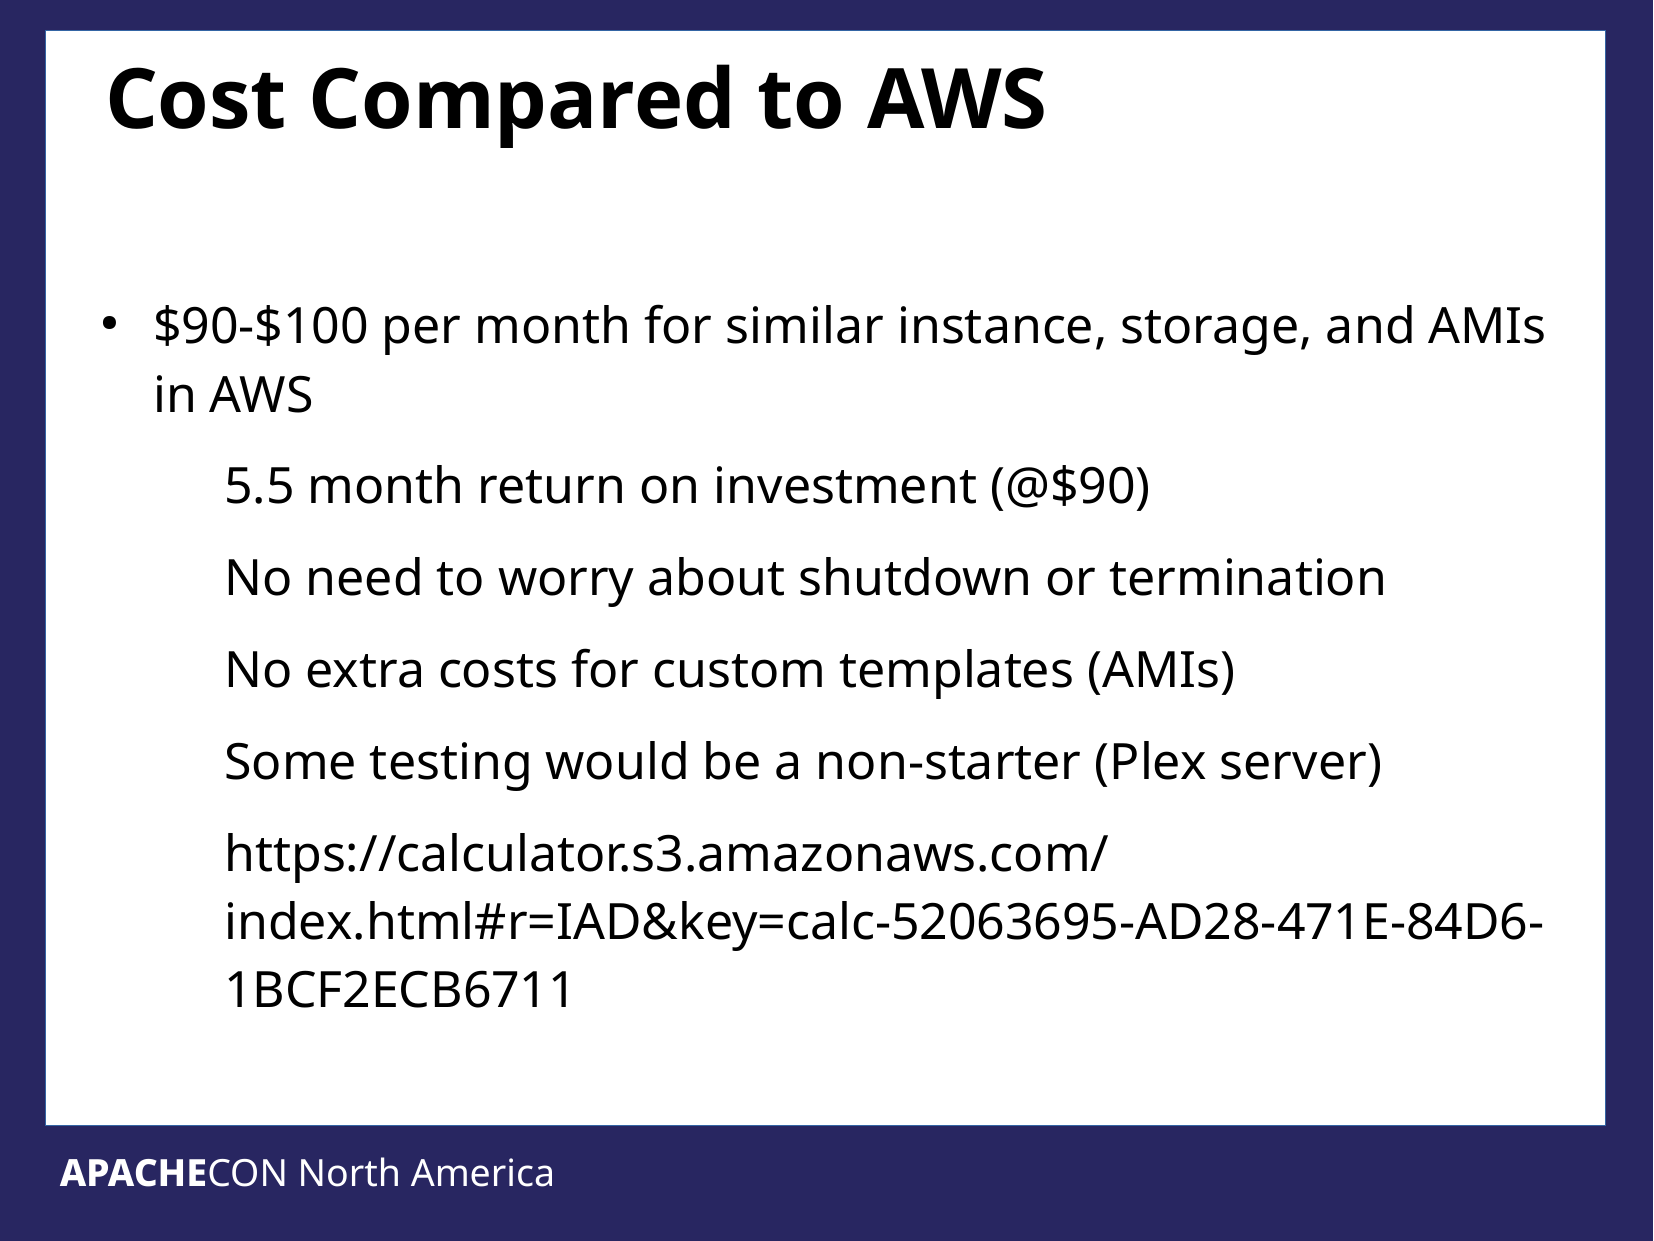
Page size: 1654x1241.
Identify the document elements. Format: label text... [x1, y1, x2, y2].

list $90-$100 per month for similar instance, storage, and AMIs in AWS 5.5 month return on investment (@$90) No need to worry about shutdown or termination No extra costs for custom templates (AMIs) Some testing would be a non-starter (Plex server) https://calculator.s3.amazonaws.com/index.html#r=IAD&key=calc-52063695-AD28-471E-84D6-1BCF2ECB6711 [82, 290, 1571, 1010]
title Cost Compared to AWS [105, 42, 1546, 264]
